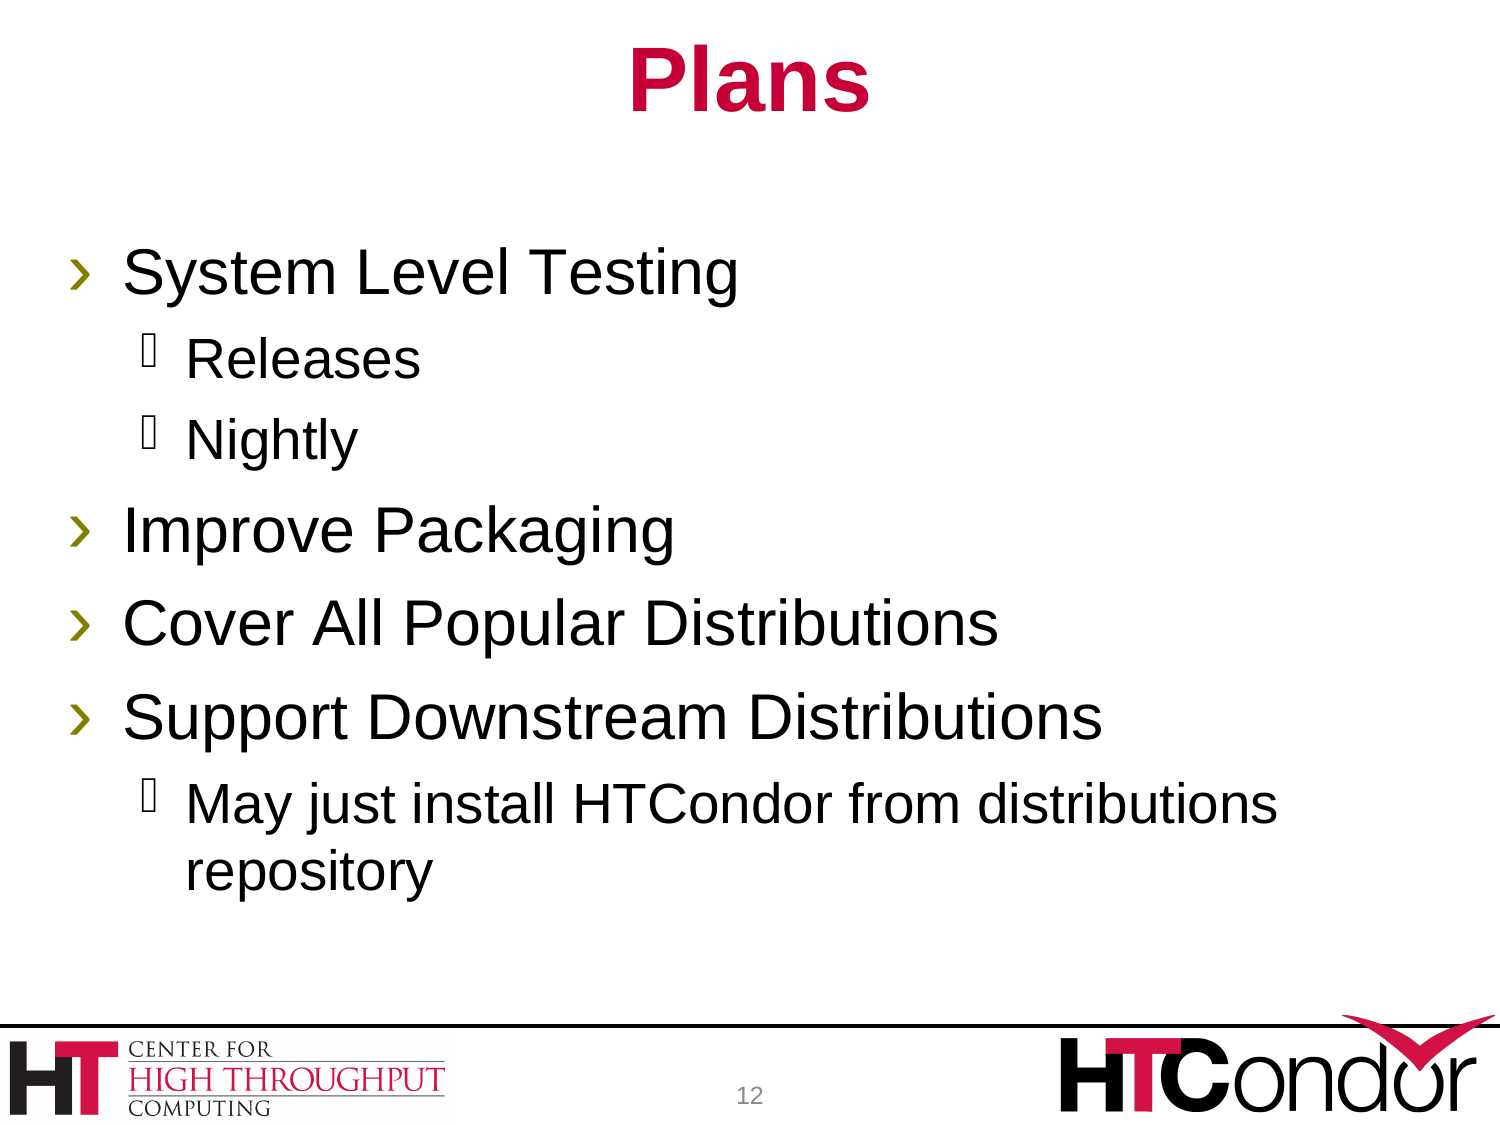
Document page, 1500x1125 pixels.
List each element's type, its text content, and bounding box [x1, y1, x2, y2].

picture [0, 1029, 454, 1125]
list System Level Testing Releases Nightly Improve Packaging Cover All Popular Distributions Support Downstream Distributions May just install HTCondor from distributions repository [52, 222, 1431, 916]
text_box <number> [575, 1065, 926, 1125]
title Plans [0, 0, 1500, 150]
picture [1055, 1014, 1500, 1119]
